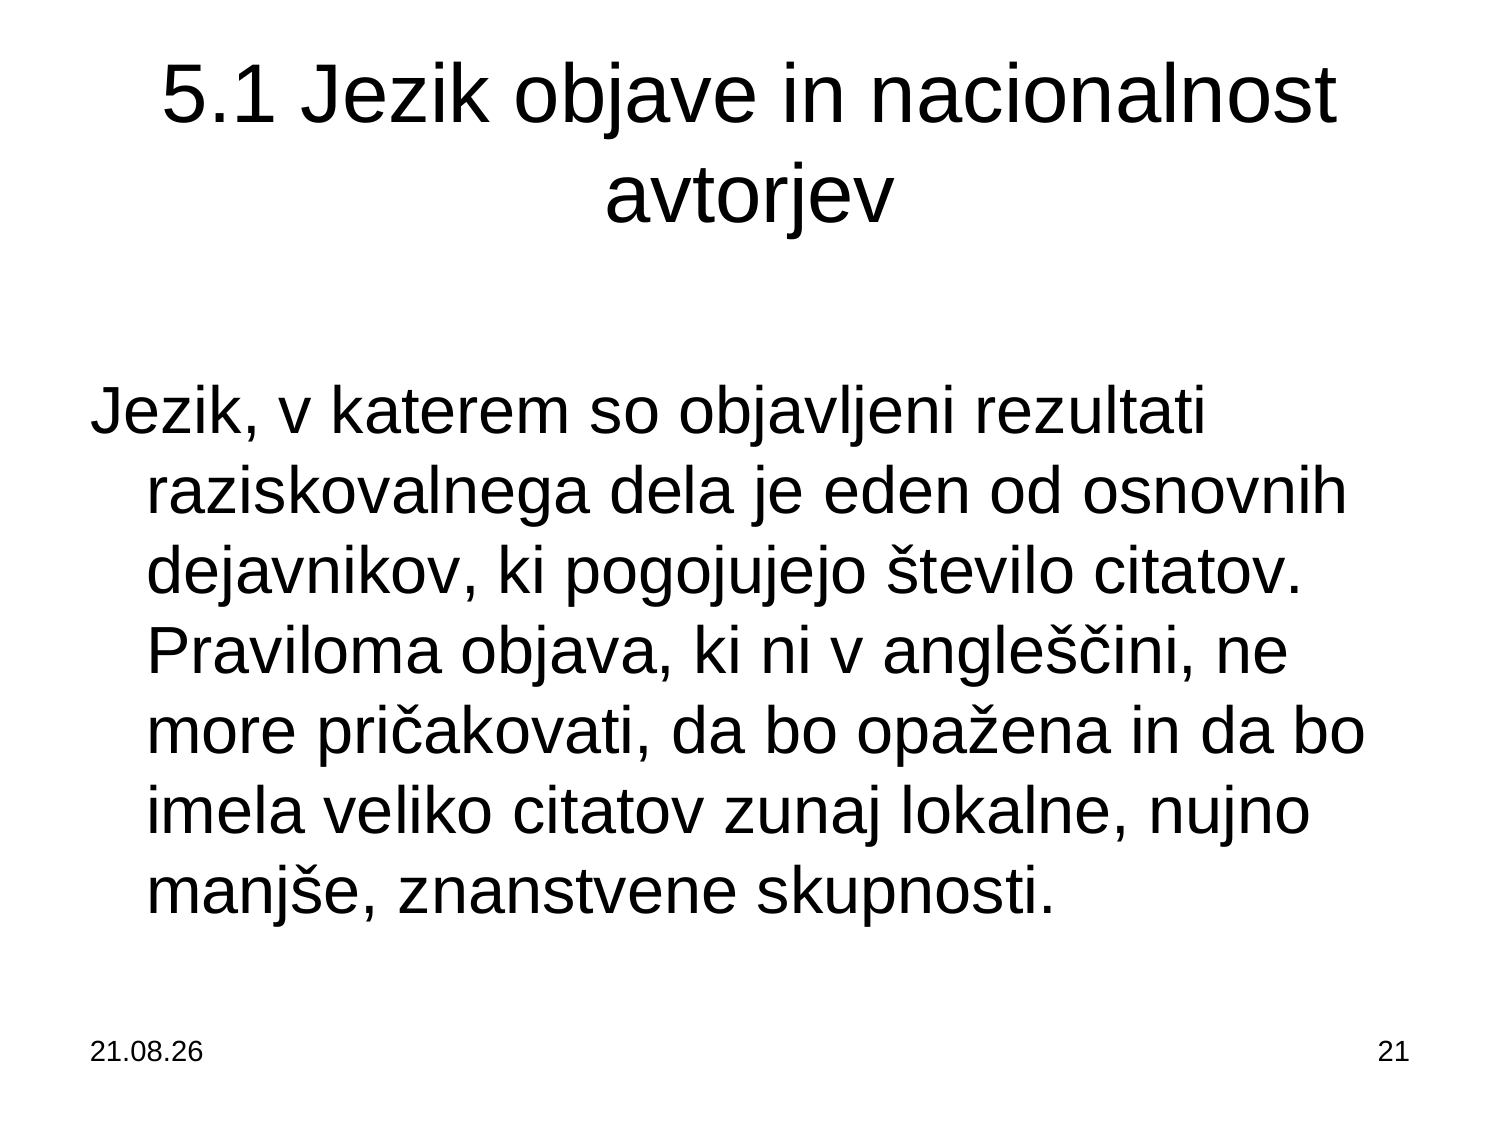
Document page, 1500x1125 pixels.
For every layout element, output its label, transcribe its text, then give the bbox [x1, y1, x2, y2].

list Jezik, v katerem so objavljeni rezultati raziskovalnega dela je eden od osnovnih dejavnikov, ki pogojujejo število citatov. Praviloma objava, ki ni v angleščini, ne more pričakovati, da bo opažena in da bo imela veliko citatov zunaj lokalne, nujno manjše, znanstvene skupnosti. [75, 262, 1426, 1006]
title 5.1 Jezik objave in nacionalnost avtorjev [75, 0, 1426, 262]
text_box <number> [1074, 1024, 1426, 1103]
text_box 05.11.14 [74, 1024, 426, 1103]
